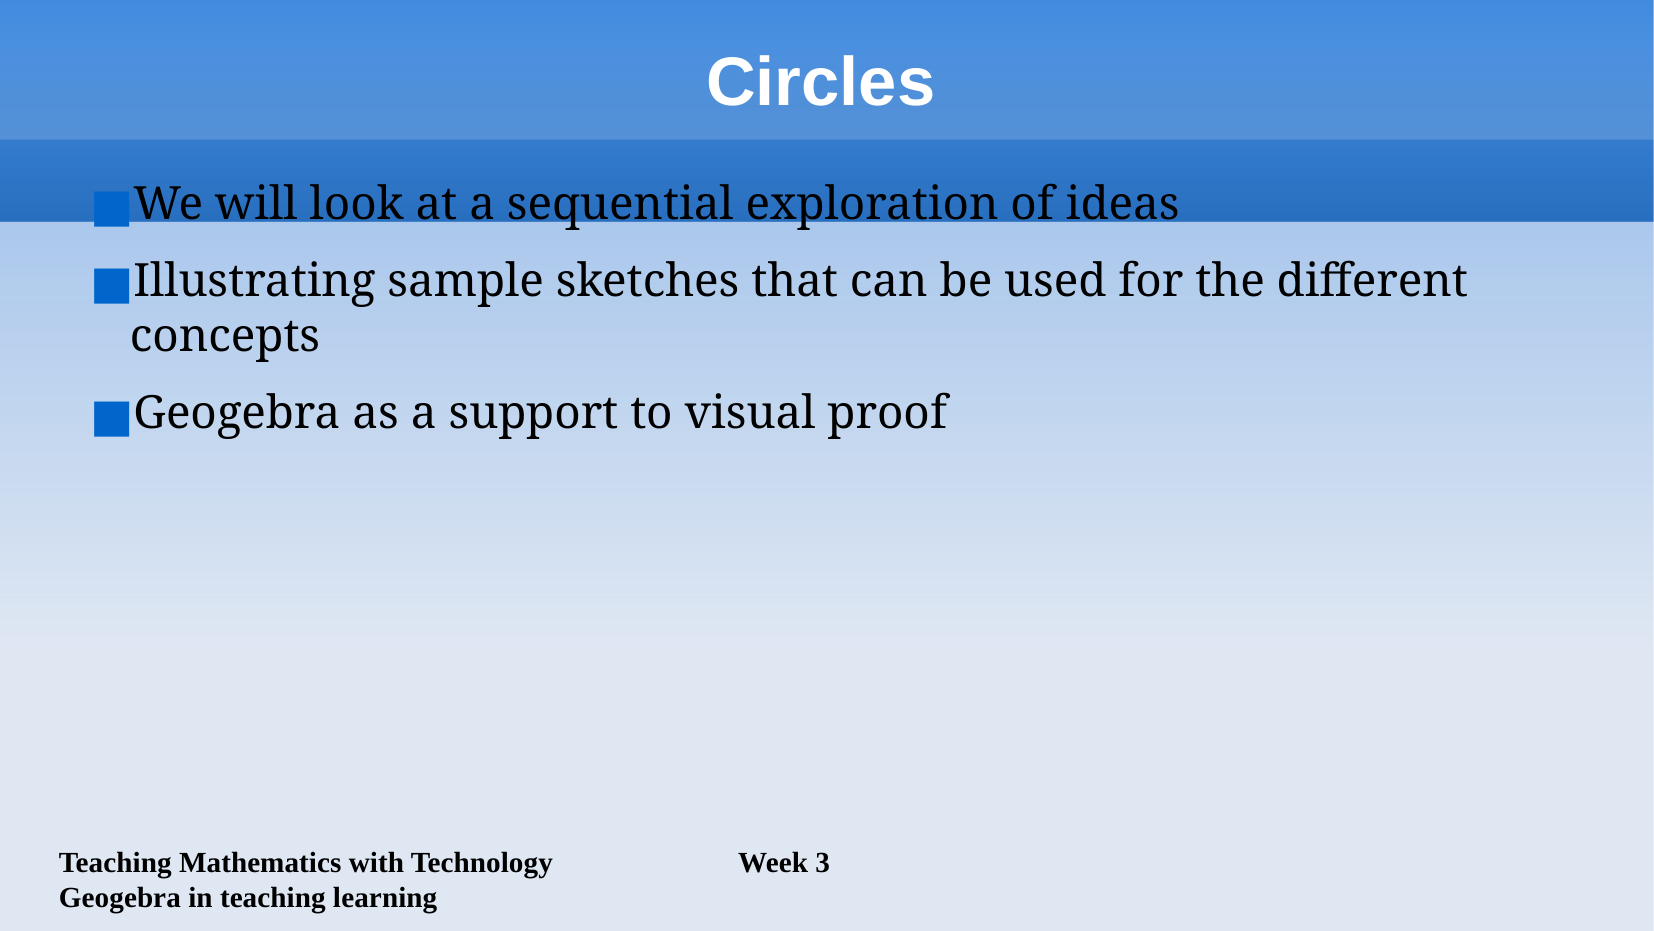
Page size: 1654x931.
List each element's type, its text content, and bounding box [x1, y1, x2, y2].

picture [0, 0, 1654, 931]
text_box Circles [76, 0, 1565, 156]
text_box We will look at a sequential exploration of ideas Illustrating sample sketches that can be used for the different concepts Geogebra as a support to visual proof [76, 173, 1565, 809]
